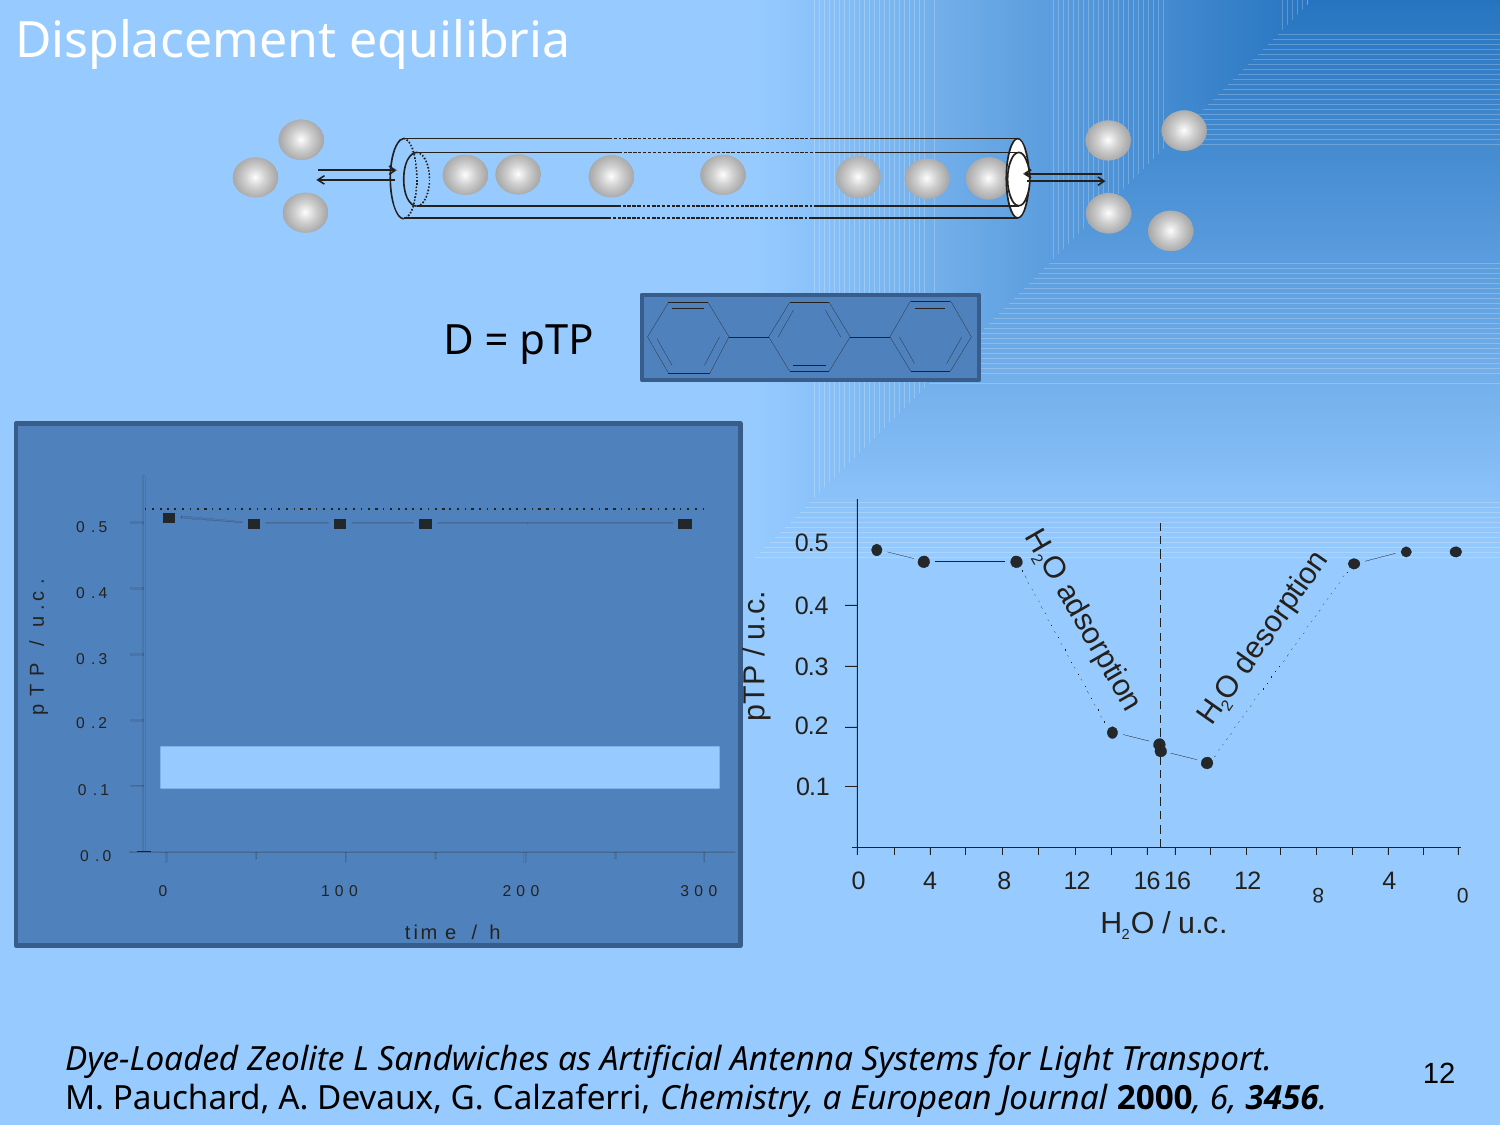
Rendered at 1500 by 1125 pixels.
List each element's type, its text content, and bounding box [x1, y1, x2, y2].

chart [643, 296, 977, 378]
chart [17, 425, 739, 944]
picture [740, 497, 1500, 943]
text_box D = pTP [428, 305, 586, 366]
text_box Displacement equilibria [0, 0, 1500, 76]
text_box Dye-Loaded Zeolite L Sandwiches as Artificial Antenna Systems for Light Transport. M. Pauchard, A. Devaux, G. Calzaferri, Chemistry, a European Journal 2000, 6, 3456. [50, 1029, 1482, 1125]
picture [232, 110, 1208, 252]
text_box [160, 746, 720, 789]
text_box [1407, 1046, 1500, 1108]
